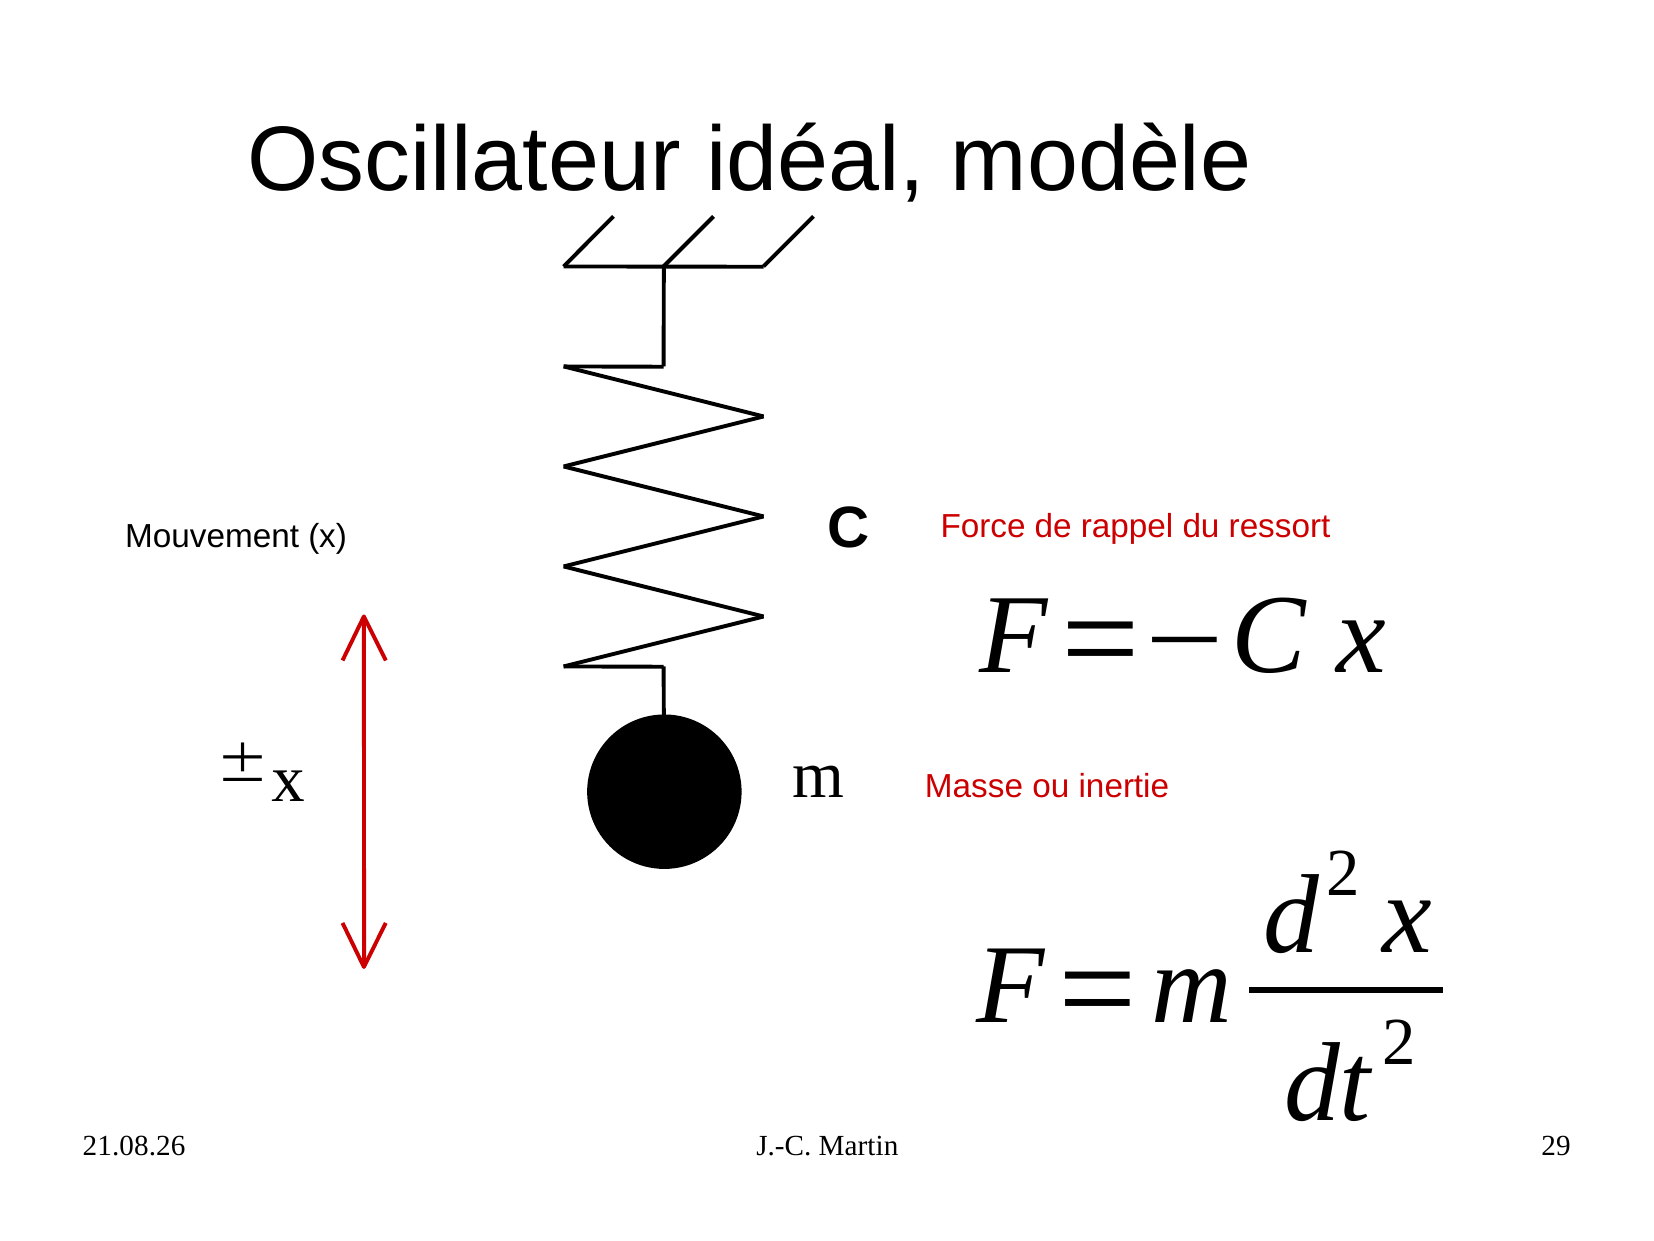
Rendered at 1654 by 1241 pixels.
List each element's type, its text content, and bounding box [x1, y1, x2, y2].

chart [944, 566, 1411, 702]
text_box Masse ou inertie [910, 759, 1185, 813]
text_box  [216, 735, 270, 797]
title Oscillateur idéal, modèle [112, 99, 1388, 288]
text_box [589, 716, 740, 867]
chart [941, 832, 1478, 1149]
text_box C [812, 487, 885, 569]
text_box x [254, 742, 305, 817]
text_box Force de rappel du ressort [925, 500, 1346, 553]
text_box m [792, 738, 845, 813]
text_box Mouvement (x) [110, 509, 363, 563]
